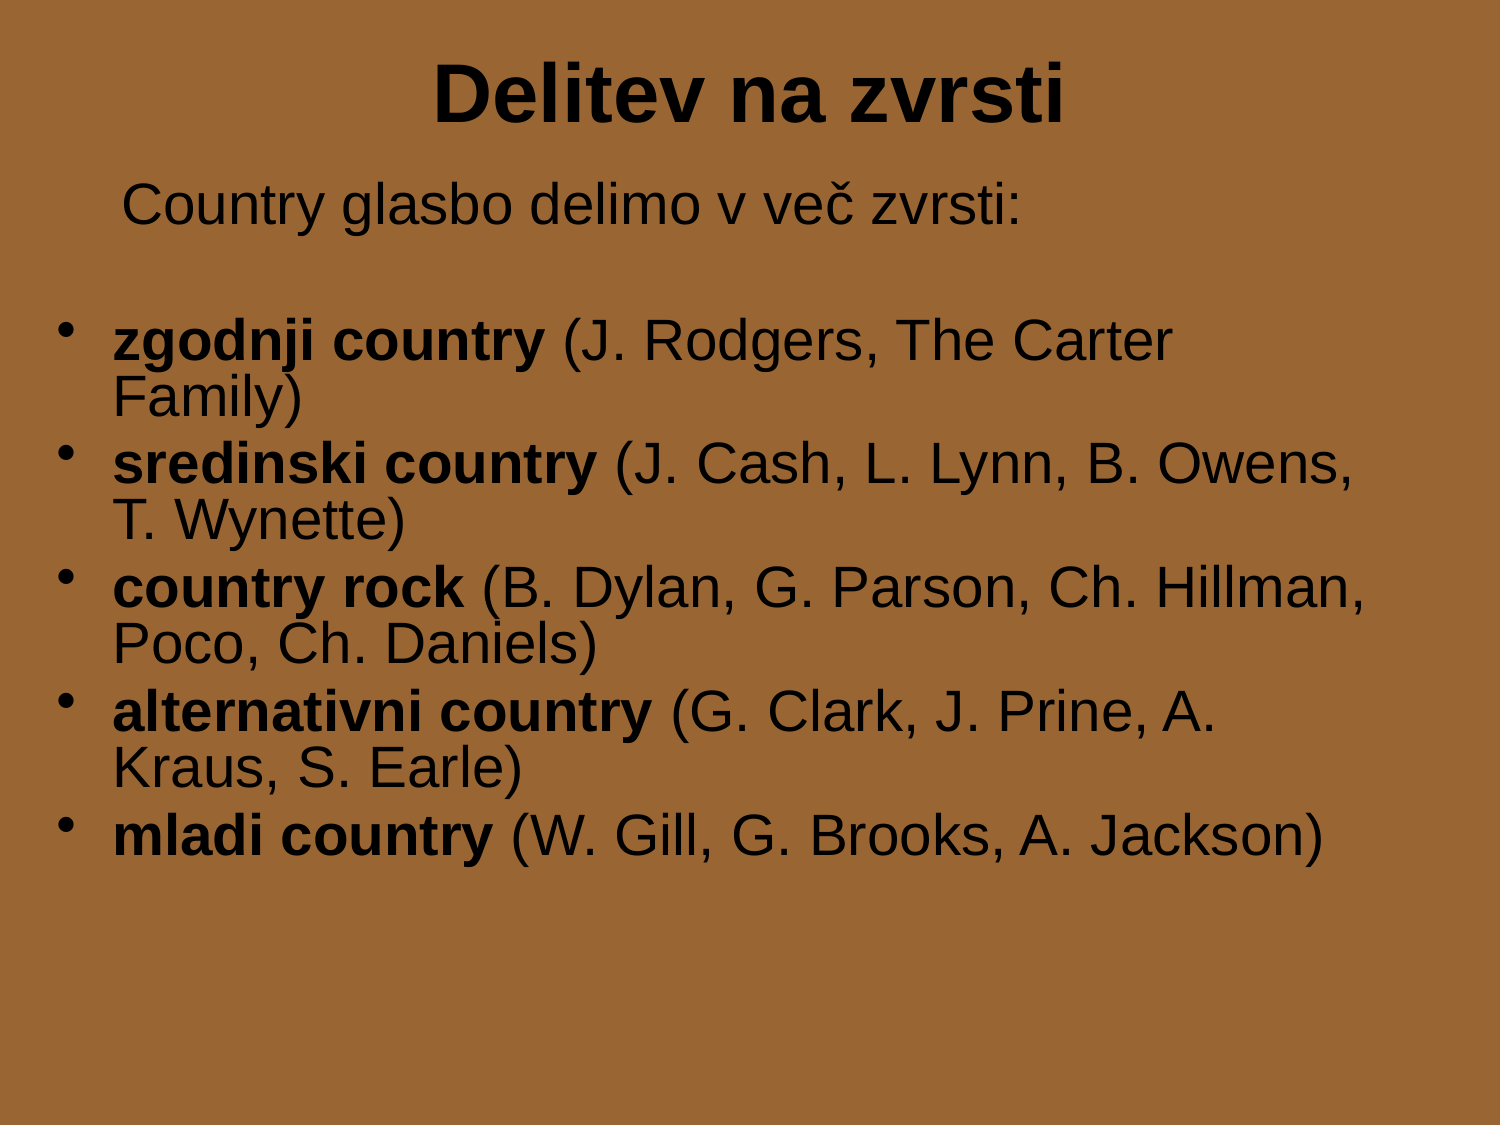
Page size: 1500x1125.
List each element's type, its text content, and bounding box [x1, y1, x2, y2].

title Delitev na zvrsti [75, 45, 1425, 233]
list Country glasbo delimo v več zvrsti: zgodnji country (J. Rodgers, The Carter Family) sredinski country (J. Cash, L. Lynn, B. Owens, T. Wynette) country rock (B. Dylan, G. Parson, Ch. Hillman, Poco, Ch. Daniels) alternativni country (G. Clark, J. Prine, A. Kraus, S. Earle) mladi country (W. Gill, G. Brooks, A. Jackson) [41, 172, 1392, 916]
